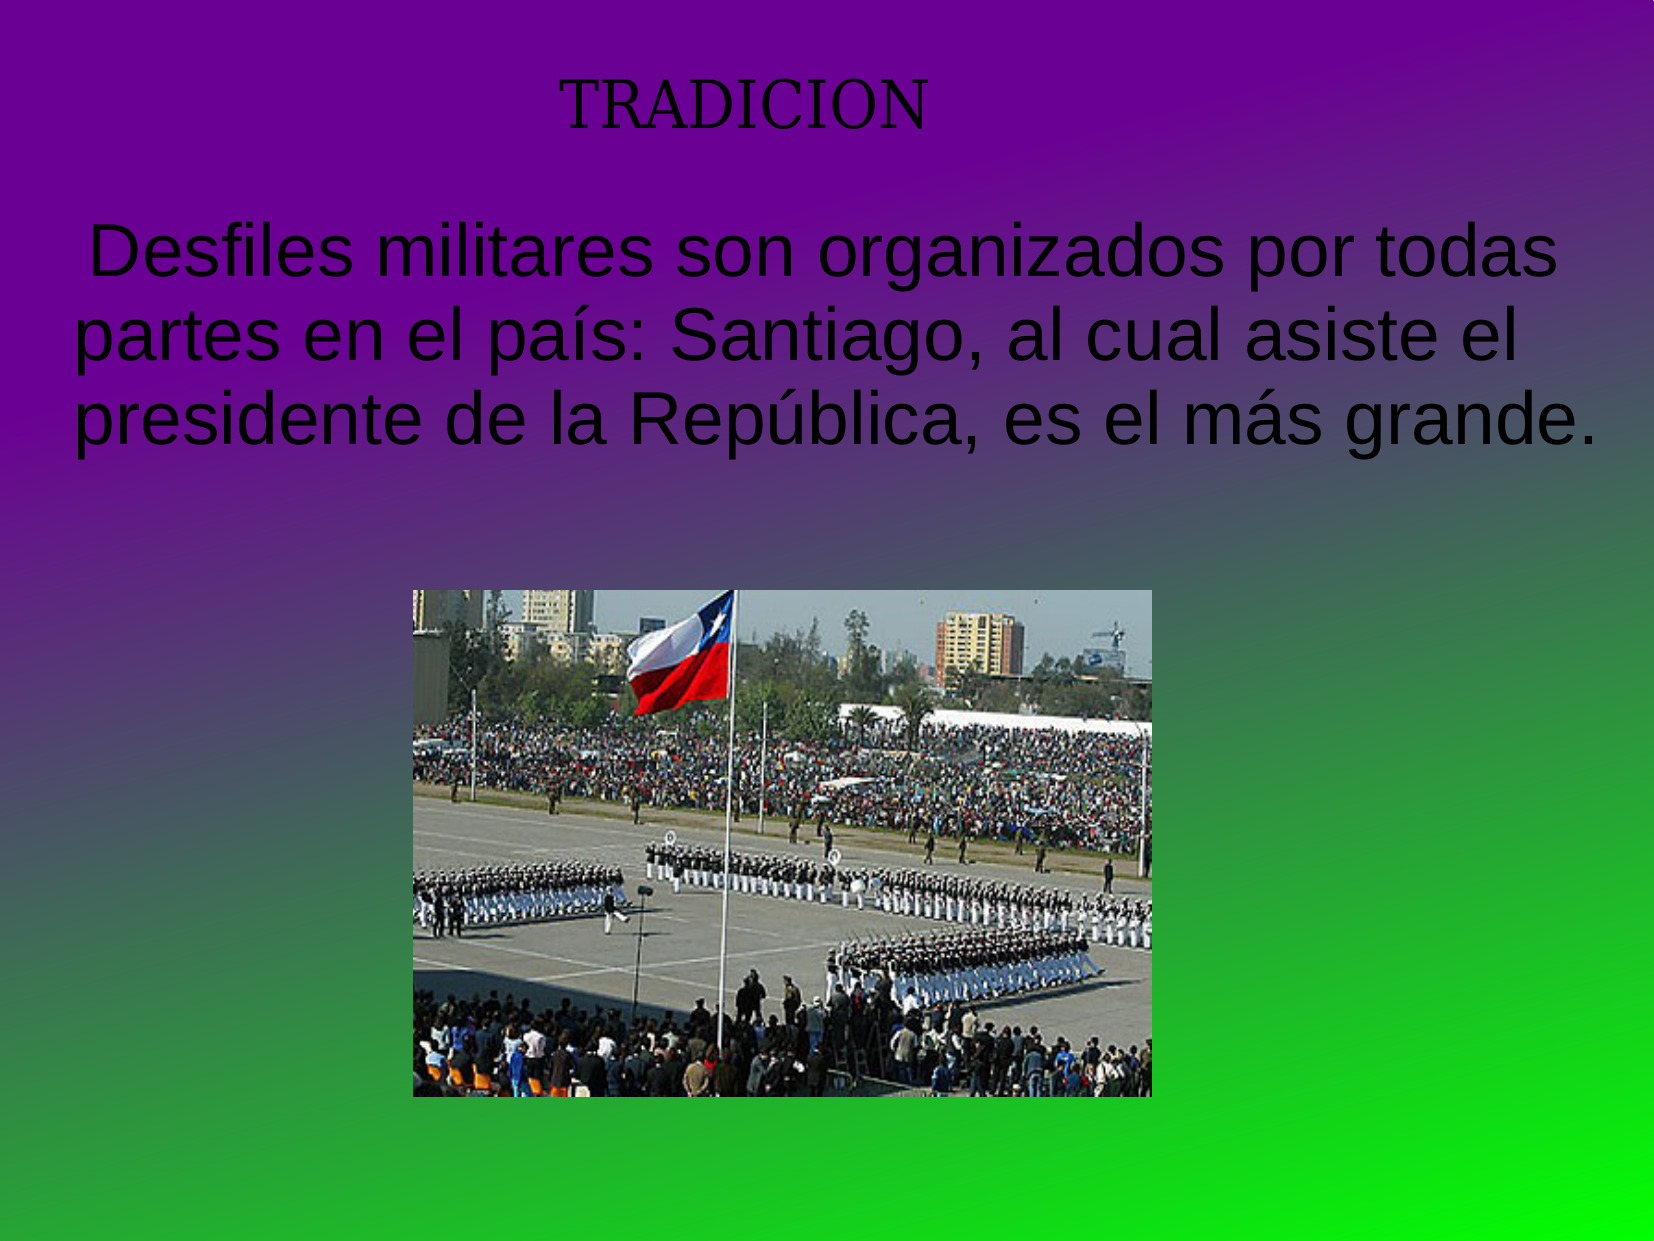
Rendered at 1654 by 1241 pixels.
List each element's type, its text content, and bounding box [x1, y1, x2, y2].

text_box TRADICION [354, 59, 1152, 151]
text_box Desfiles militares son organizados por todas partes en el país: Santiago, al cual asiste el presidente de la República, es el más grande. [59, 200, 1625, 532]
picture [413, 590, 1152, 1097]
